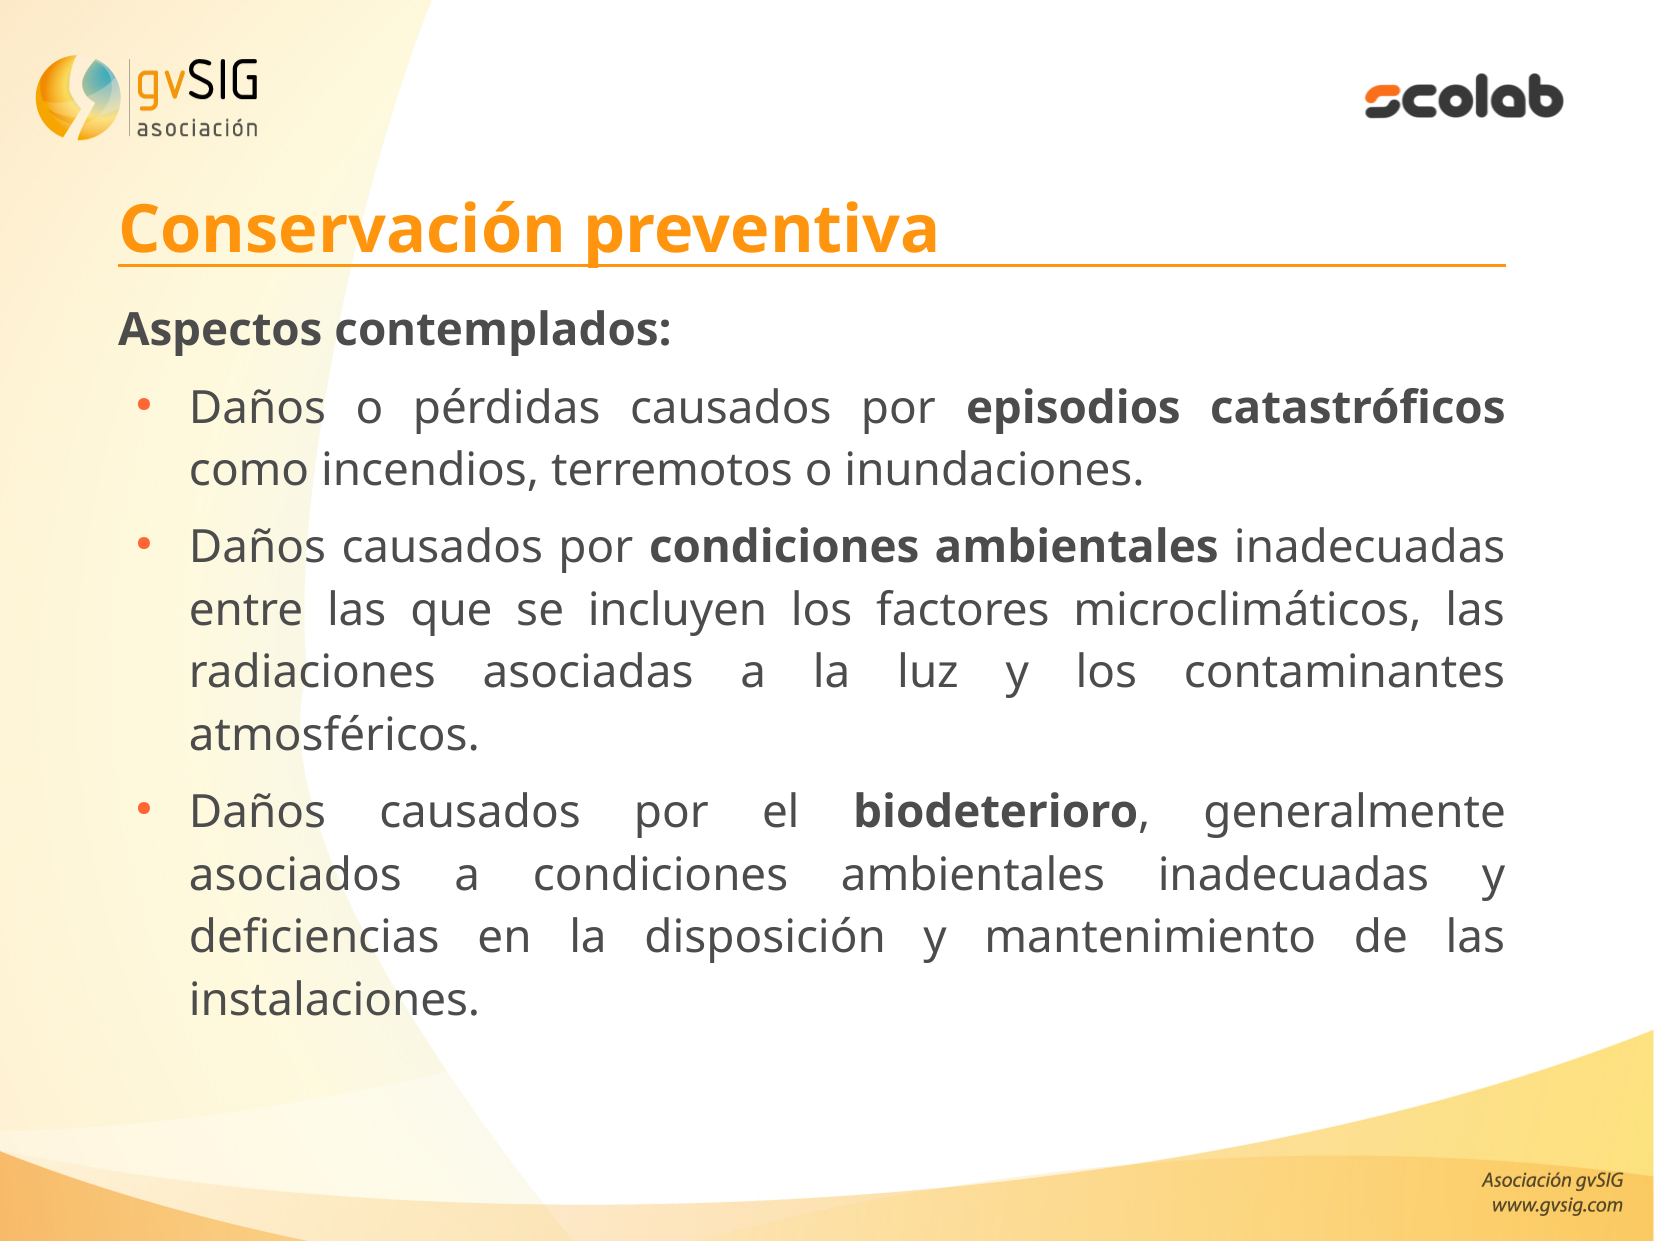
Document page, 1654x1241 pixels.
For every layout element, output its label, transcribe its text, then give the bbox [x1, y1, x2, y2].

picture [0, 0, 1654, 1241]
list Aspectos contemplados: Daños o pérdidas causados por episodios catastróficos como incendios, terremotos o inundaciones. Daños causados por condiciones ambientales inadecuadas entre las que se incluyen los factores microclimáticos, las radiaciones asociadas a la luz y los contaminantes atmosféricos. Daños causados por el biodeterioro, generalmente asociados a condiciones ambientales inadecuadas y deficiencias en la disposición y mantenimiento de las instalaciones. [118, 296, 1506, 984]
title Conservación preventiva [118, 177, 1607, 276]
